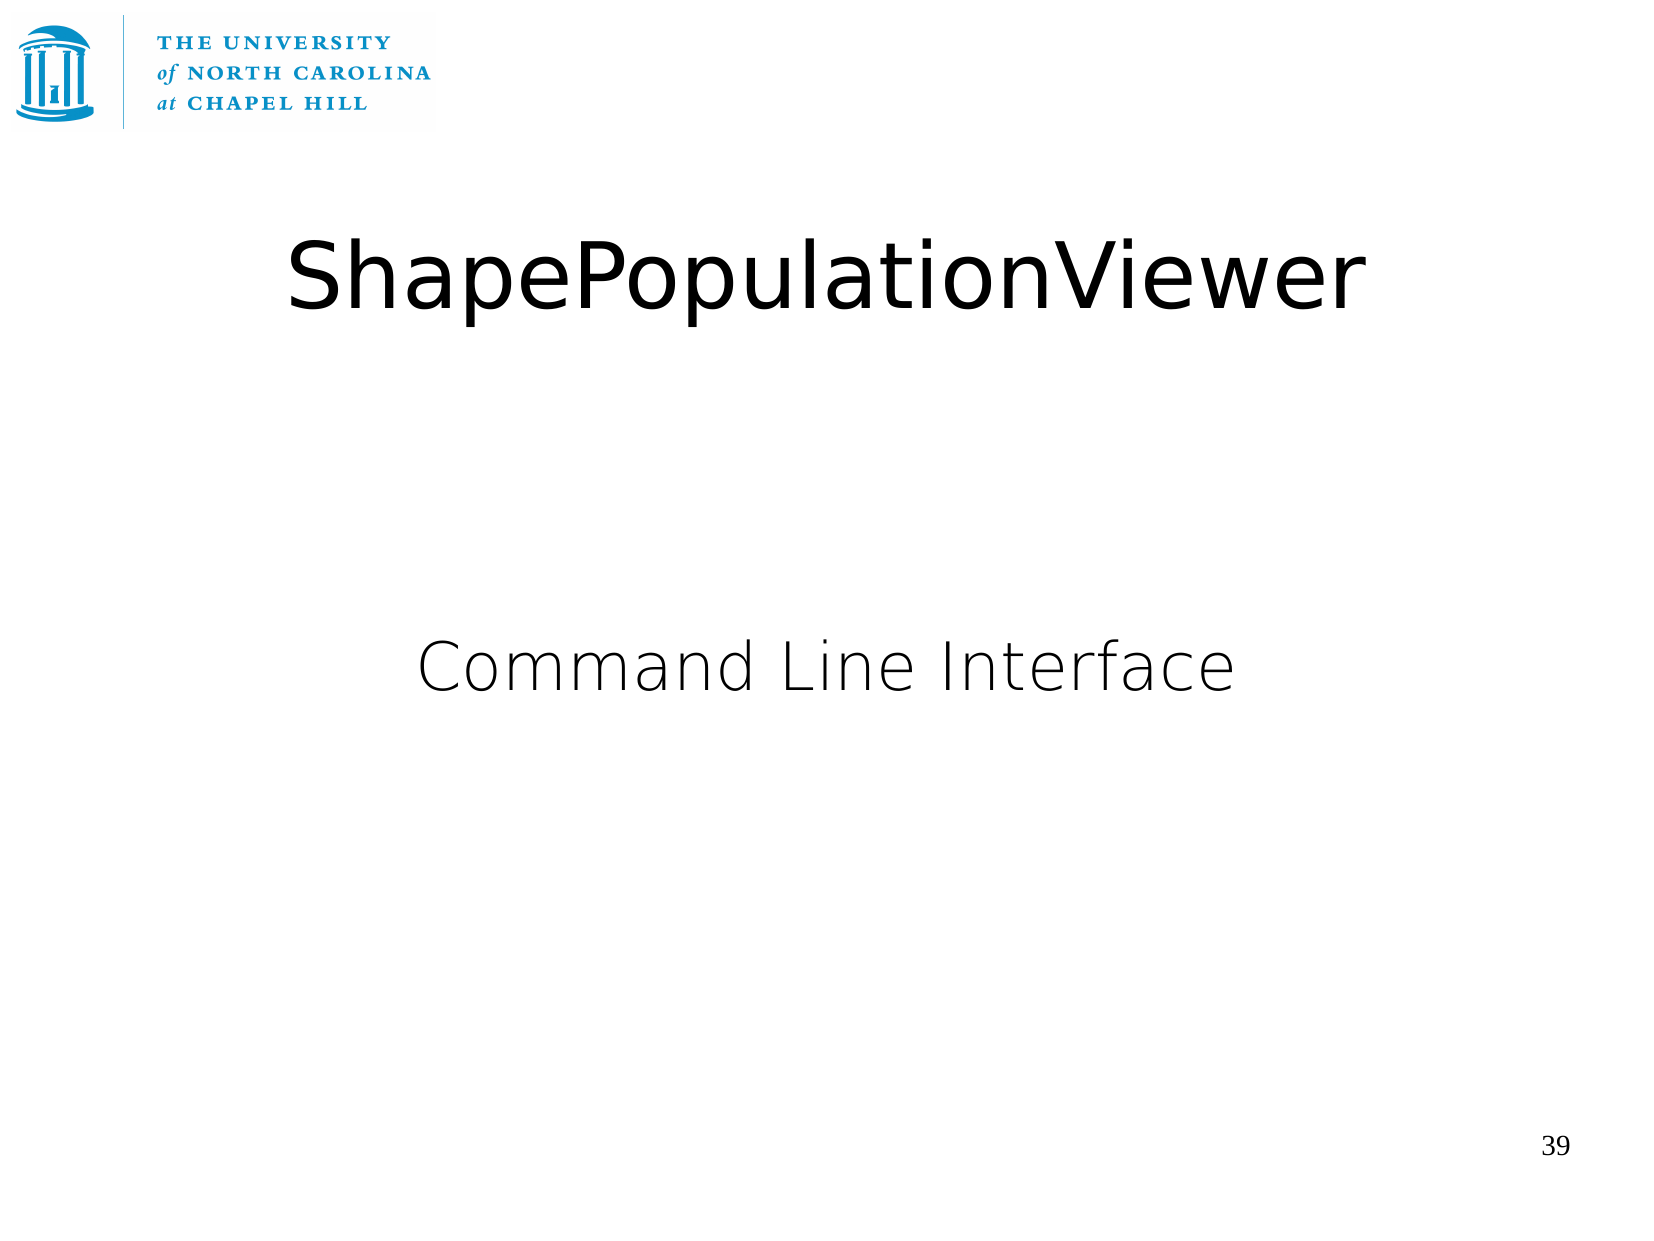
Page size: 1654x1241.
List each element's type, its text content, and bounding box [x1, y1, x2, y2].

picture [11, 12, 436, 132]
subtitle Command Line Interface [82, 435, 1571, 901]
title ShapePopulationViewer [82, 173, 1571, 381]
